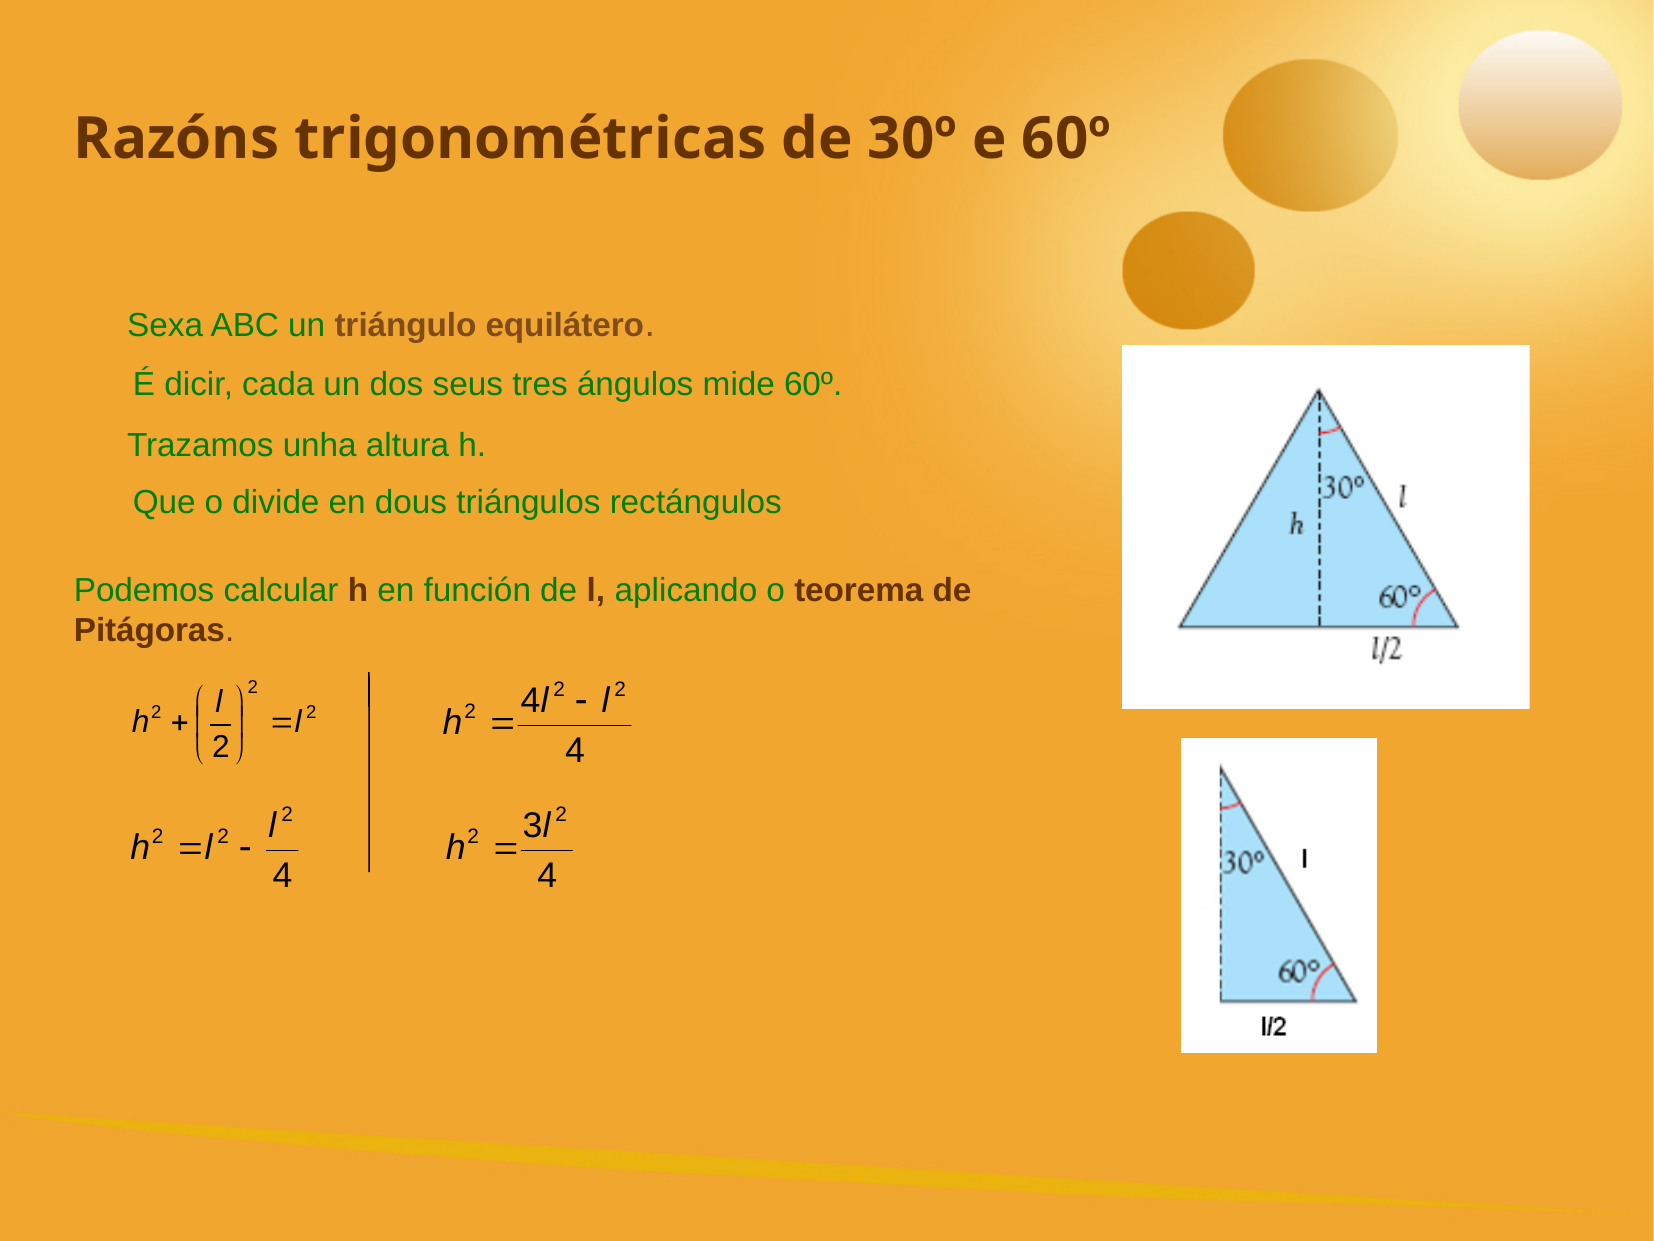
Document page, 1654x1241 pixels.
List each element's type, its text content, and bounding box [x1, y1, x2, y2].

text_box Razóns trigonométricas de 30º e 60º [59, 88, 1388, 185]
text_box É dicir, cada un dos seus tres ángulos mide 60º. [118, 354, 875, 410]
chart [125, 797, 307, 896]
text_box Trazamos unha altura h. [112, 415, 763, 472]
chart [127, 672, 324, 770]
picture [0, 0, 1654, 1241]
text_box Sexa ABC un triángulo equilátero. [112, 290, 775, 352]
text_box Que o divide en dous triángulos rectángulos [118, 472, 886, 528]
text_box Podemos calcular h en función de l, aplicando o teorema de Pitágoras. [58, 560, 1123, 657]
chart [441, 797, 581, 896]
chart [437, 672, 640, 771]
